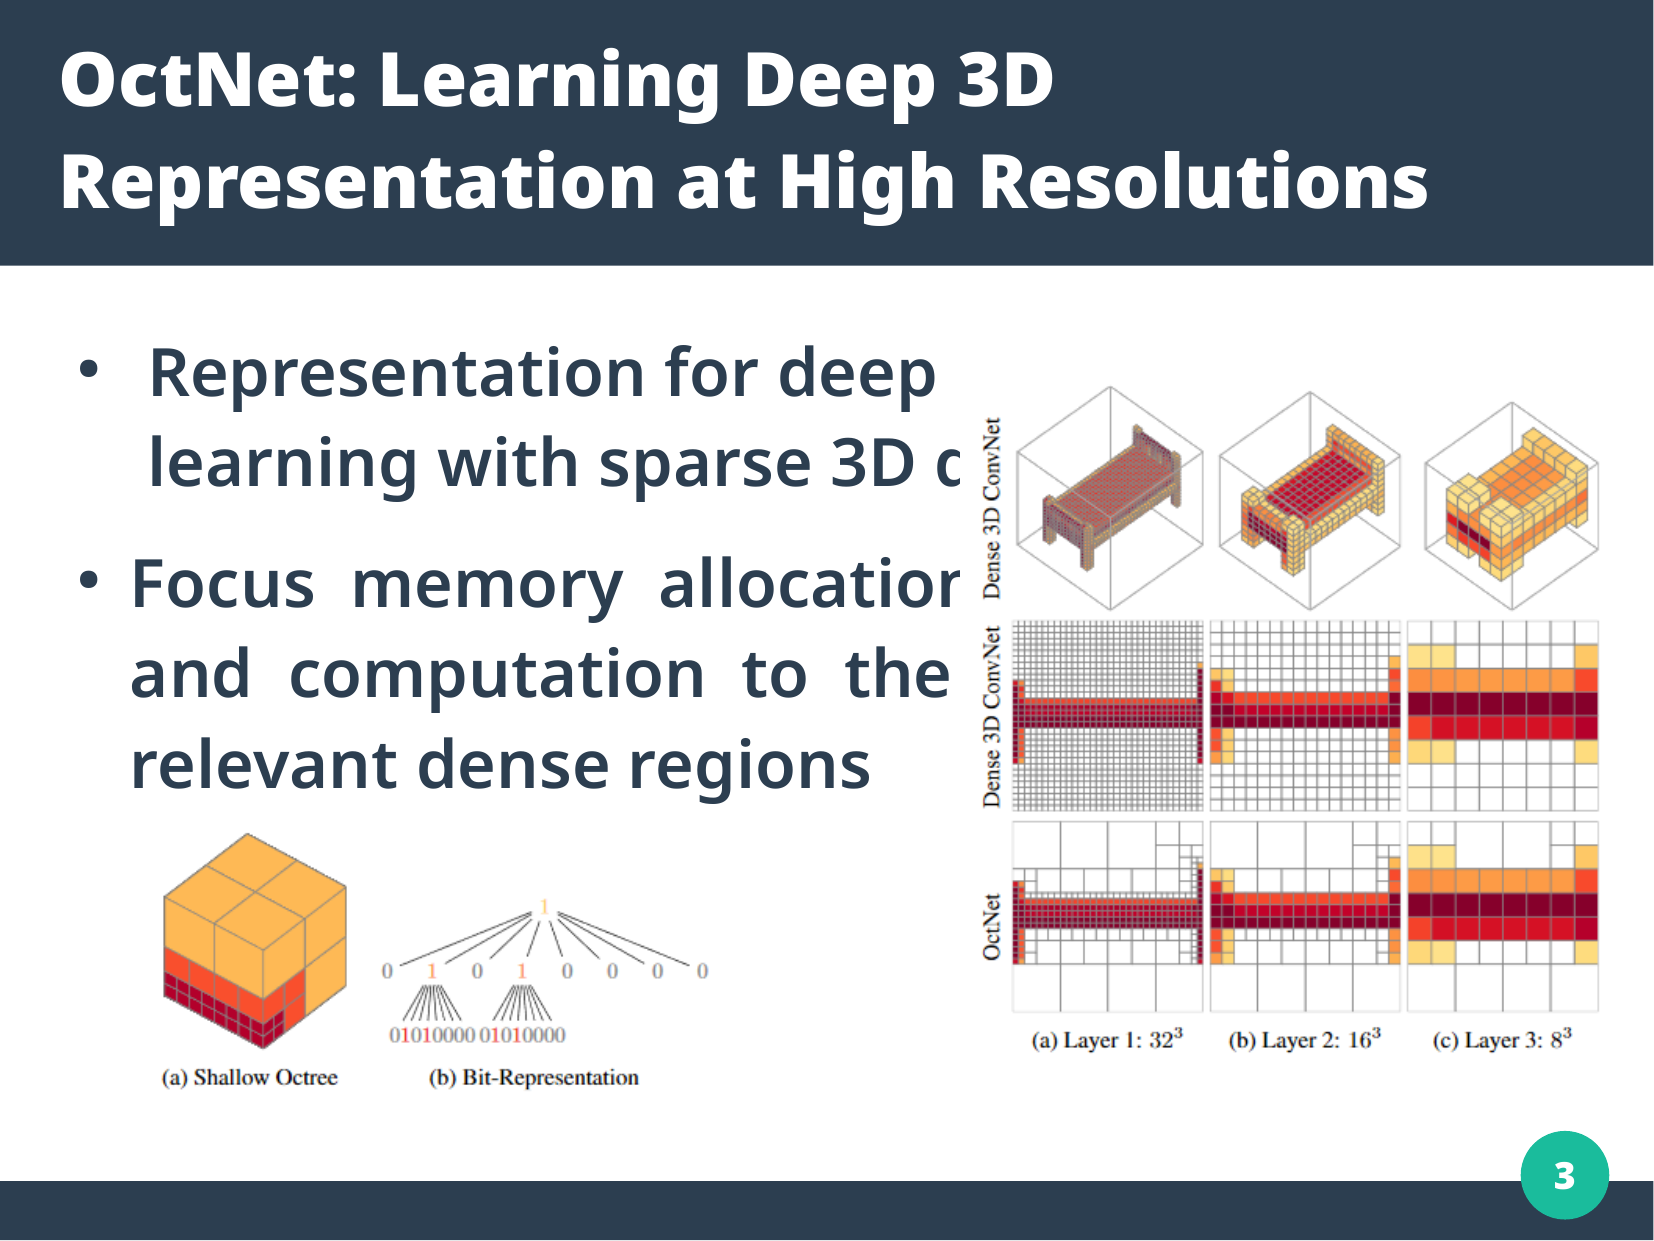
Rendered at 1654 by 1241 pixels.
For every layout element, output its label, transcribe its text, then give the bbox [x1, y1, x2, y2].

title OctNet: Learning Deep 3D Representation at High Resolutions [59, 49, 1595, 207]
picture [123, 810, 751, 1111]
list Representation for deep learning with sparse 3D data Focus memory allocation and computation to the relevant dense regions [59, 324, 1595, 1152]
picture [960, 357, 1629, 1066]
